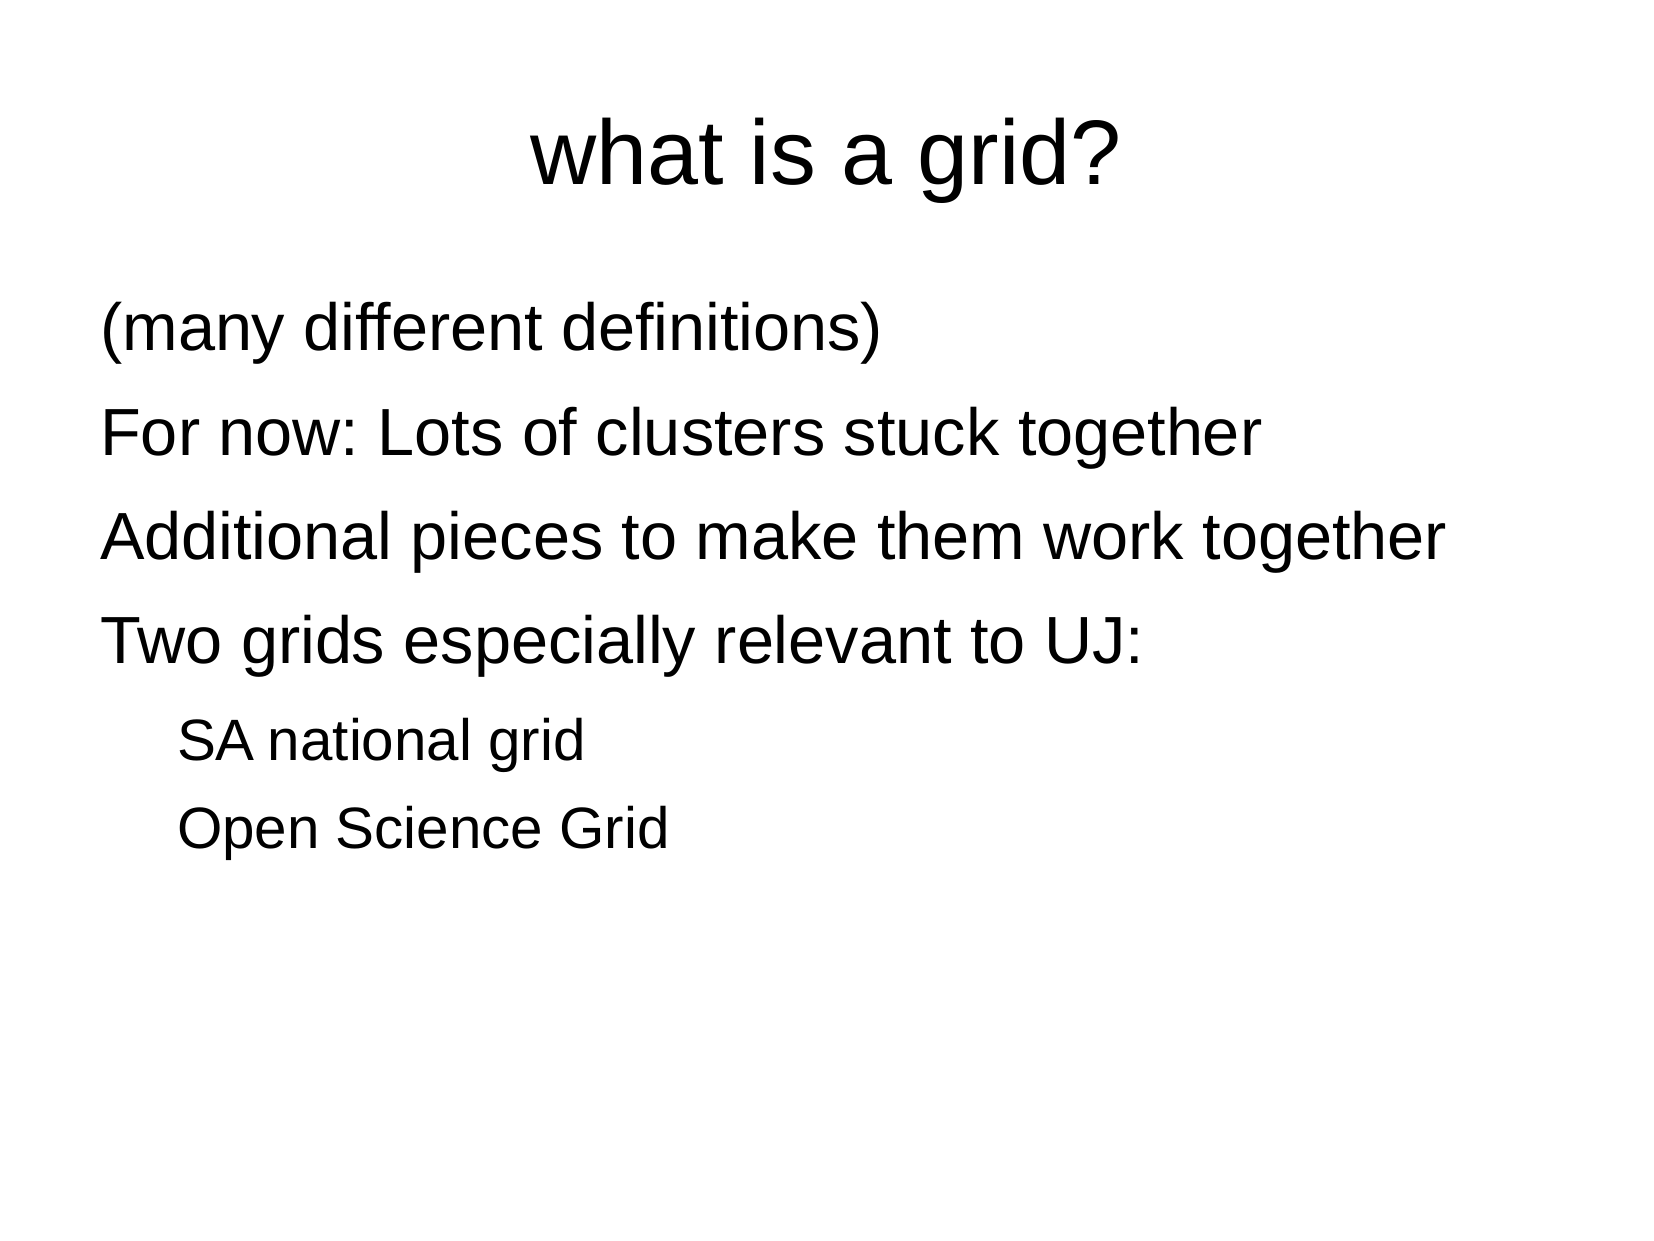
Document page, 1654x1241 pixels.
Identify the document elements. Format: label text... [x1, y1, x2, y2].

list (many different definitions) For now: Lots of clusters stuck together Additional pieces to make them work together Two grids especially relevant to UJ: SA national grid Open Science Grid [82, 290, 1571, 1095]
title what is a grid? [82, 56, 1571, 250]
